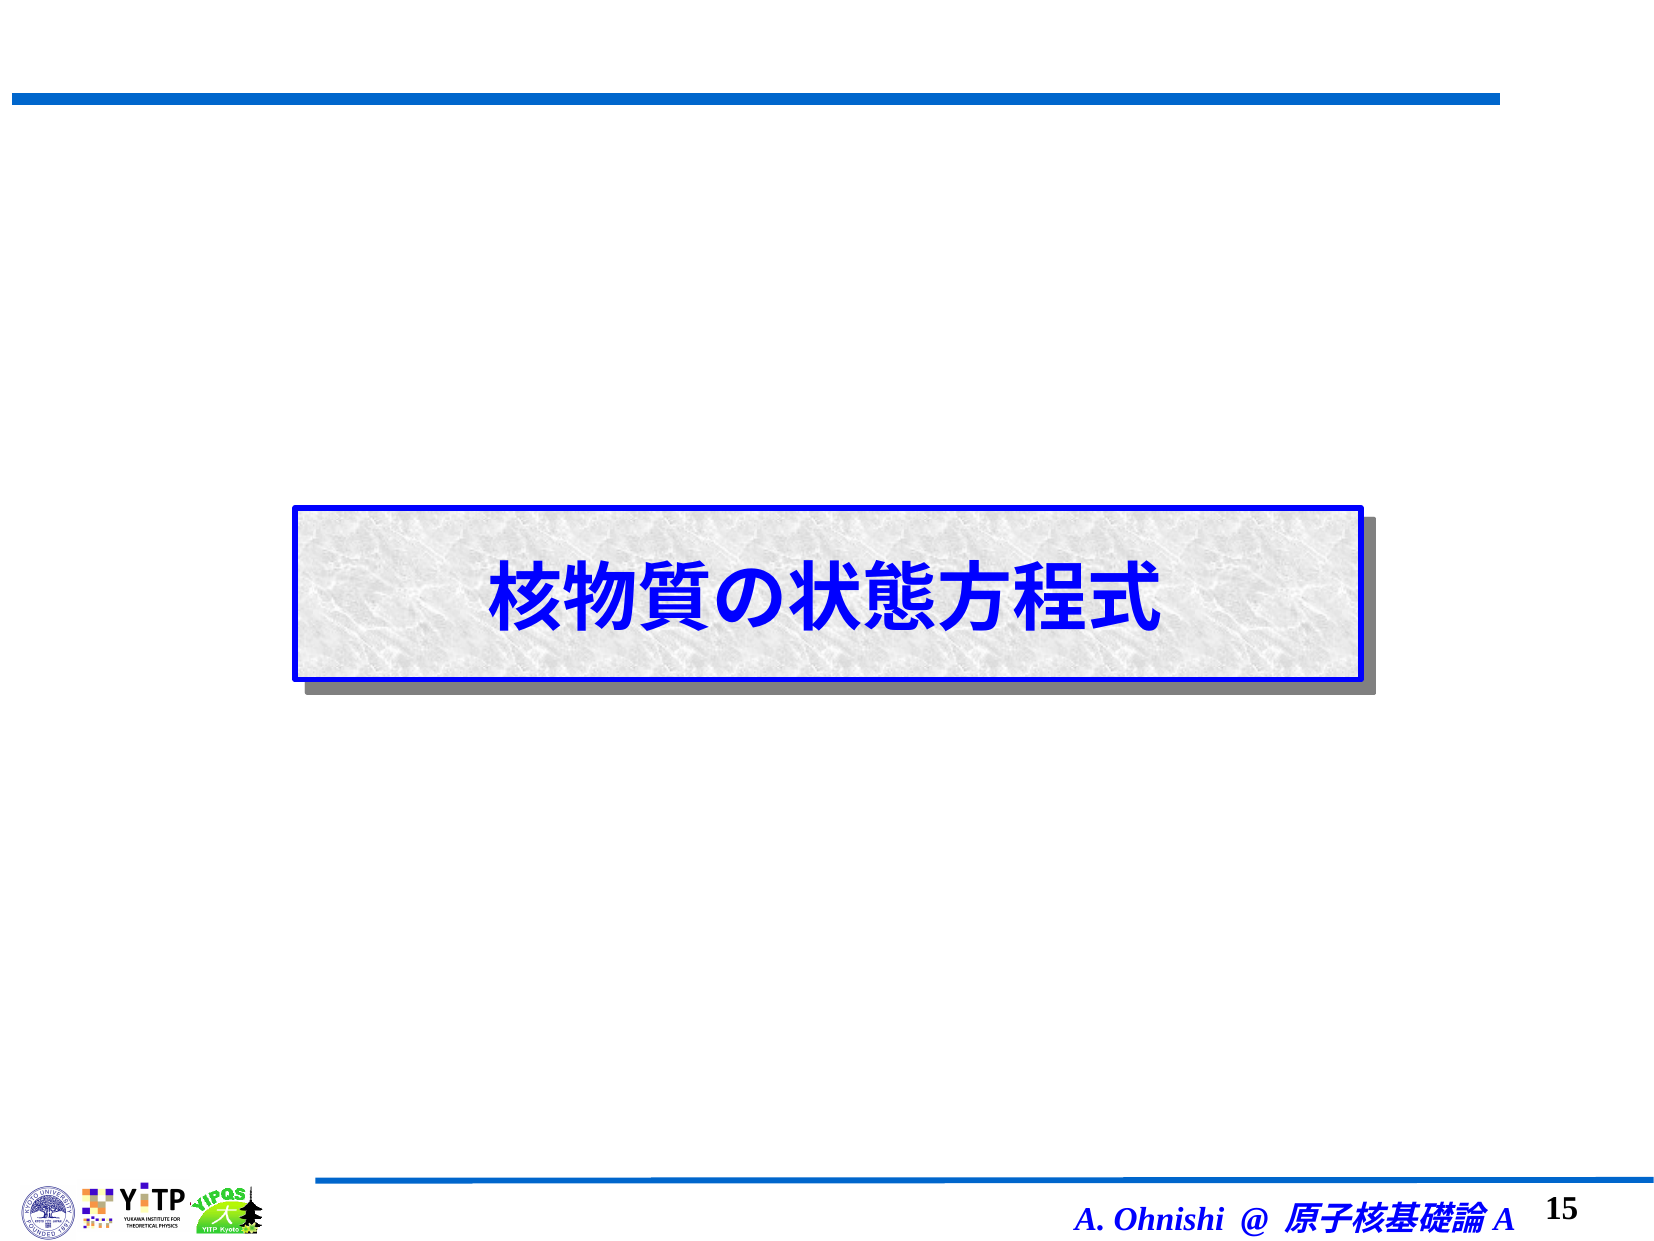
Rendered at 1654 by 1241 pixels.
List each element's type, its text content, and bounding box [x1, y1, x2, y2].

text_box 核物質の状態方程式 [295, 507, 1361, 680]
picture [20, 1185, 76, 1241]
picture [77, 1179, 263, 1234]
